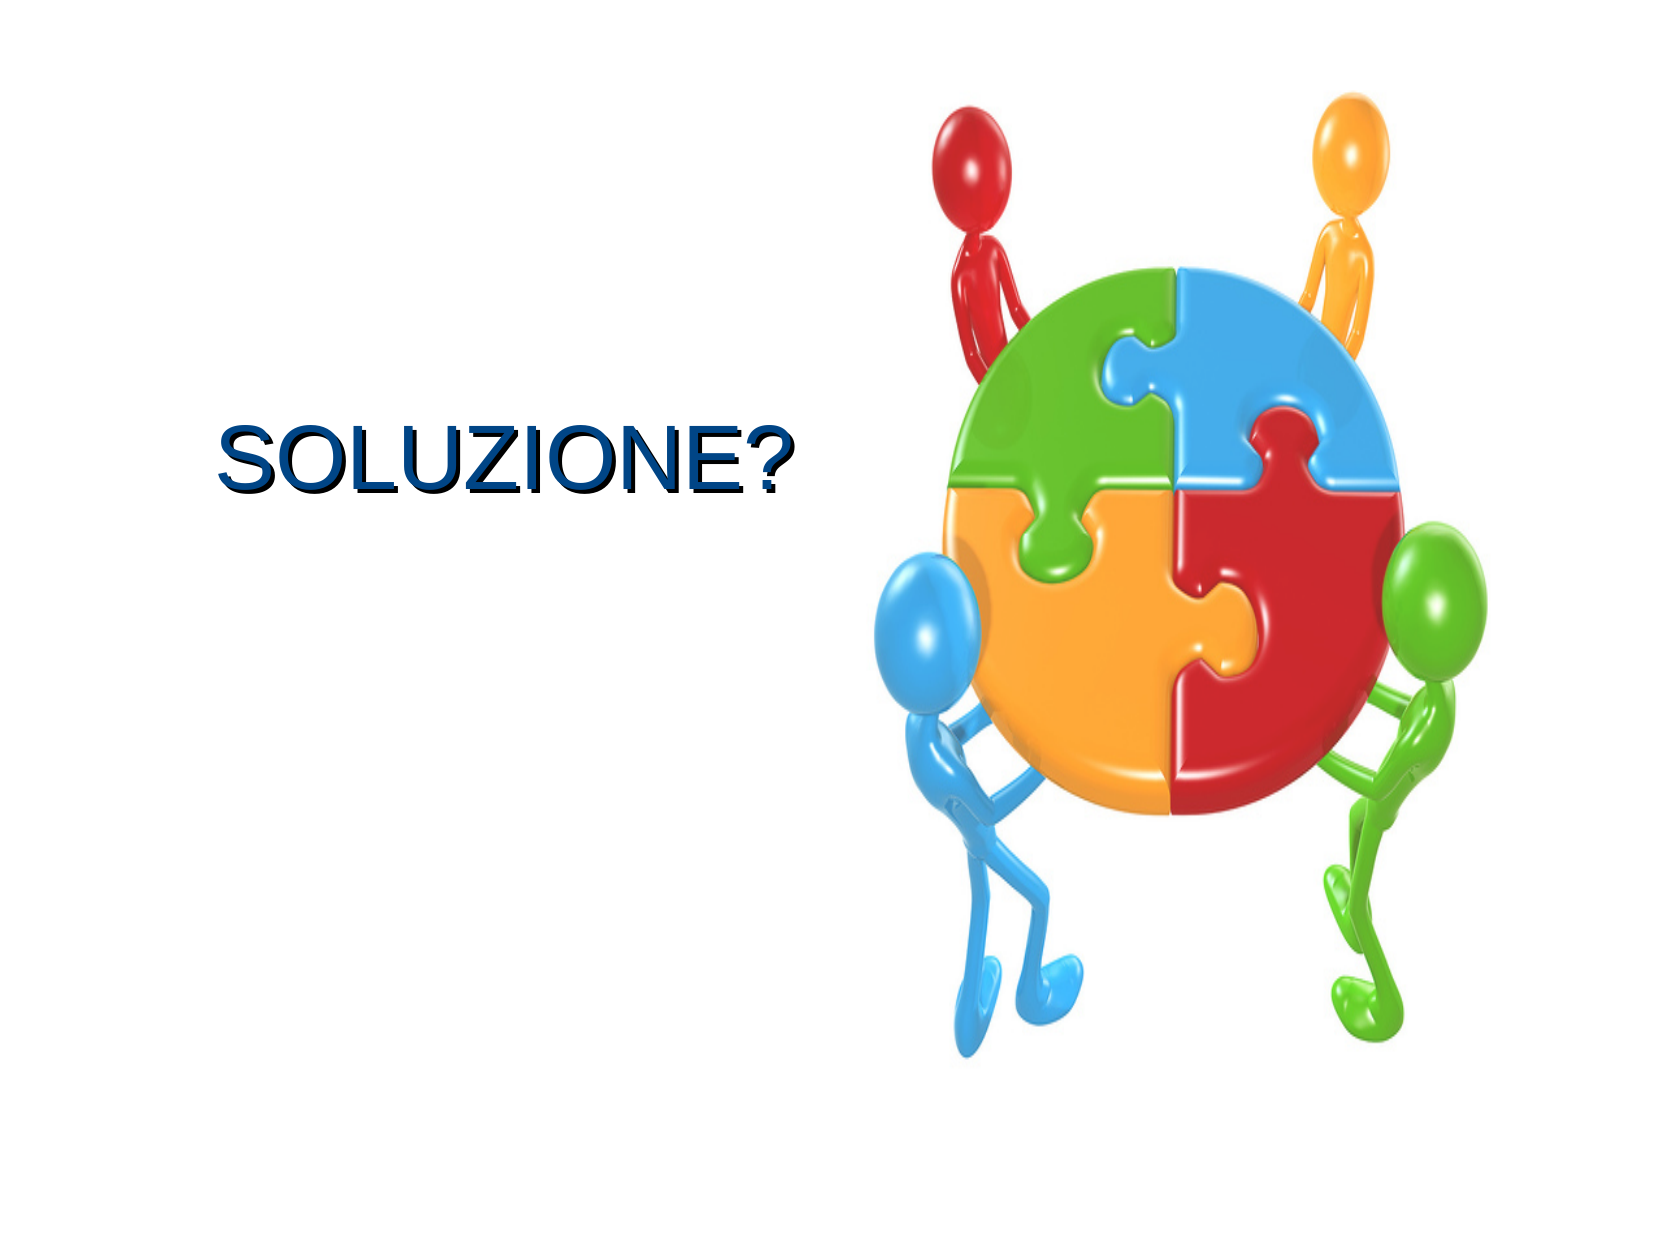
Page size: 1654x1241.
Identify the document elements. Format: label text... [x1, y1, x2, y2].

picture [856, 59, 1506, 1093]
title SOLUZIONE? [0, 354, 856, 562]
